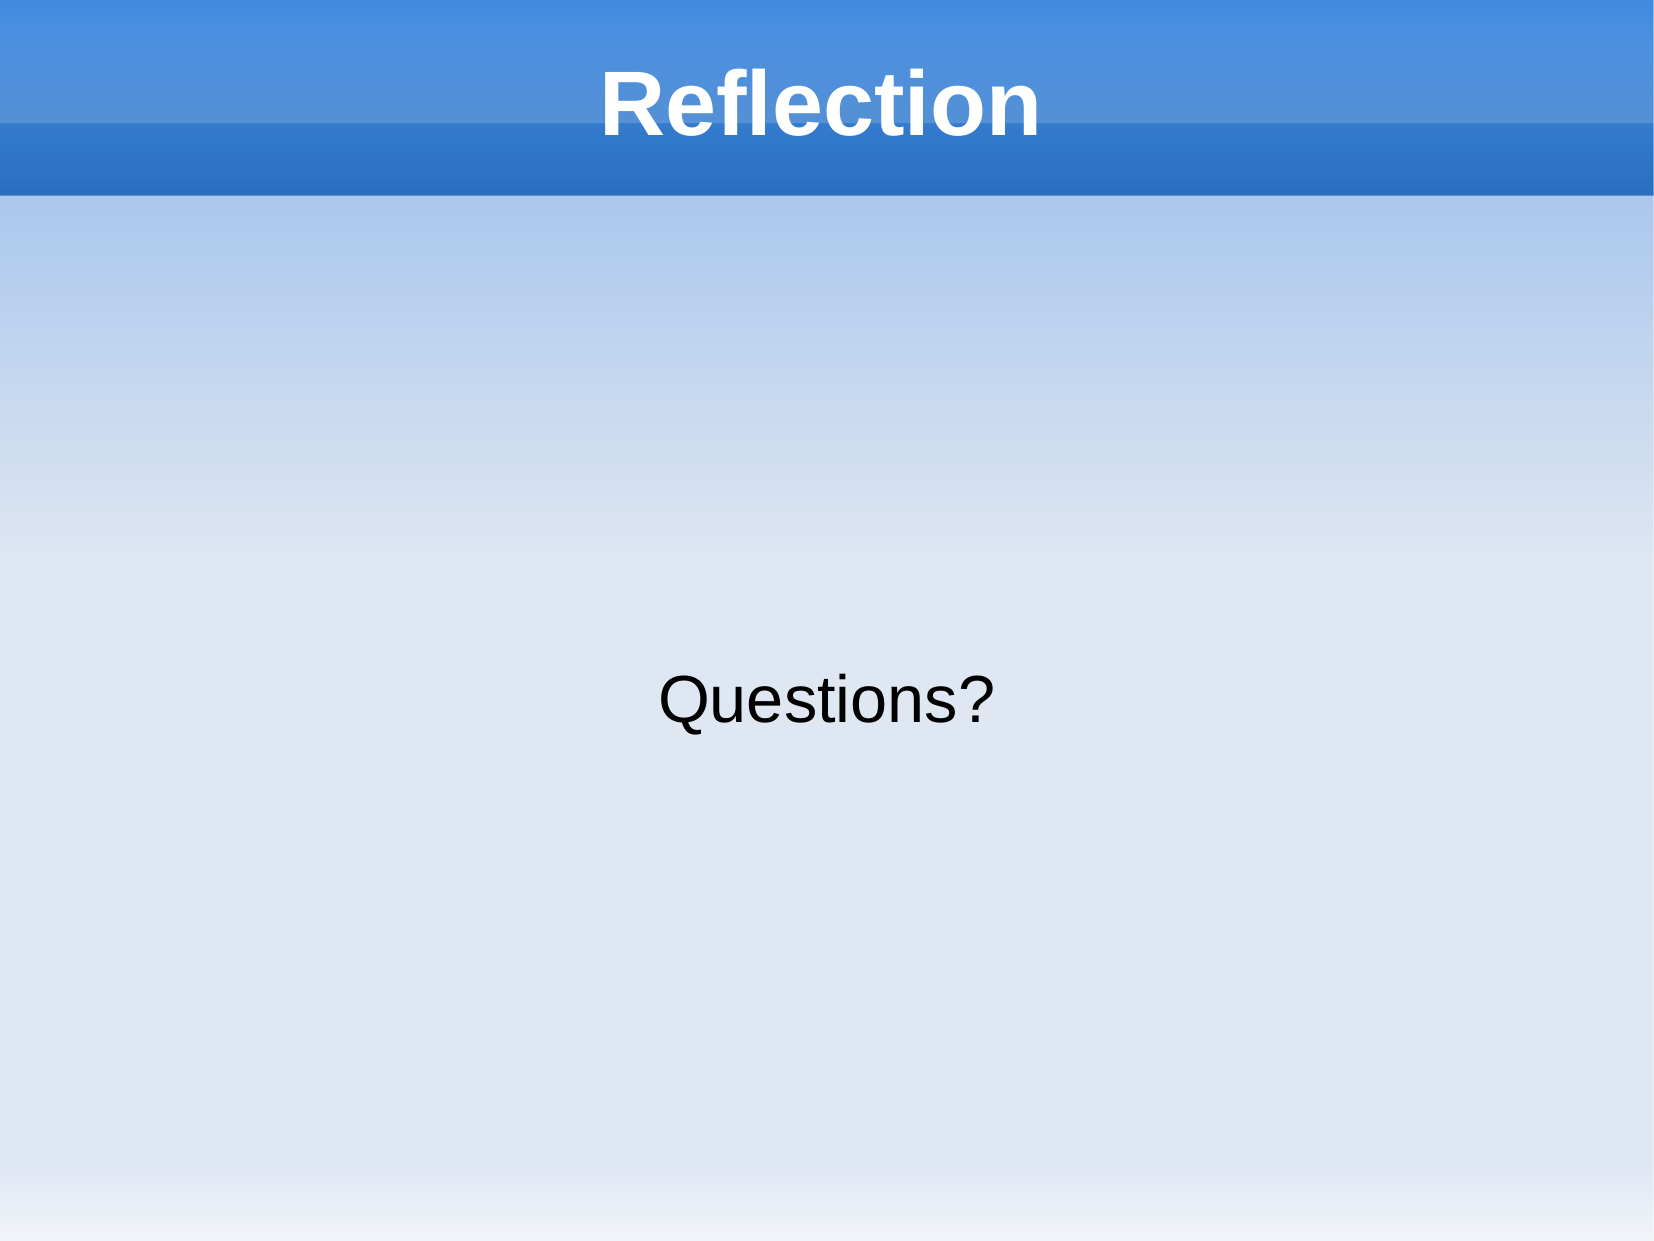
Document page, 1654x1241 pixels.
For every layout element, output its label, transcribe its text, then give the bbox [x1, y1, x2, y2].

title Reflection [76, 0, 1565, 208]
subtitle Questions? [82, 290, 1571, 1109]
picture [0, 0, 1654, 1241]
